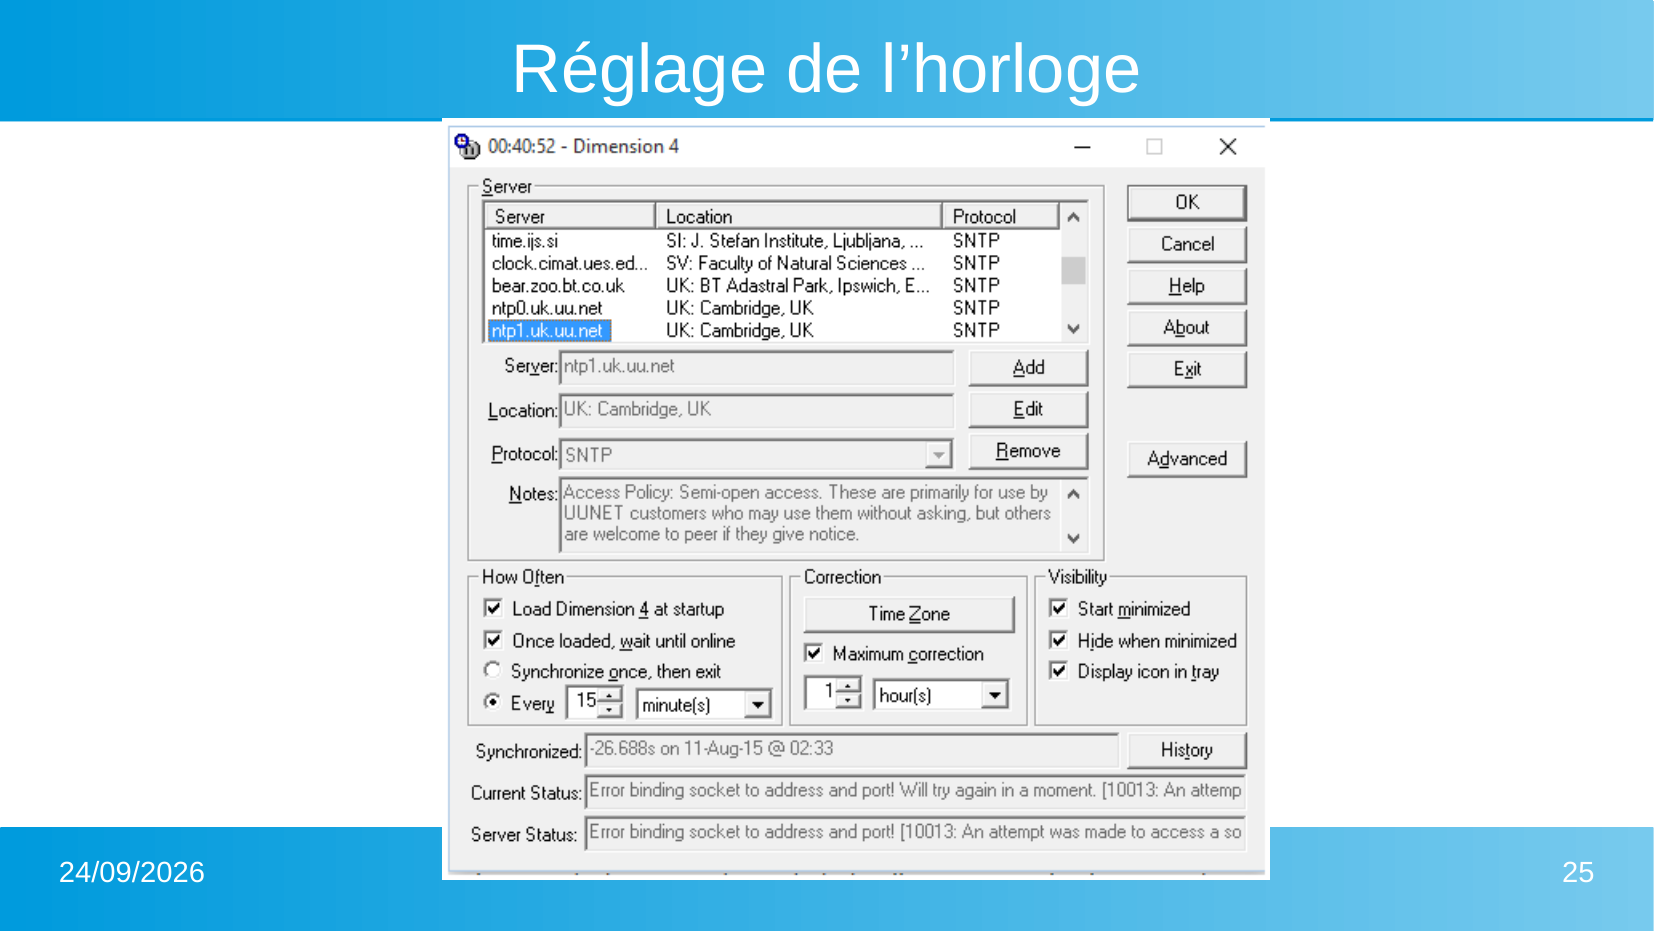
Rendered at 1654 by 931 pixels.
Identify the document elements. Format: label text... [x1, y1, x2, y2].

title Réglage de l’horloge [59, 29, 1595, 108]
picture [442, 118, 1270, 880]
